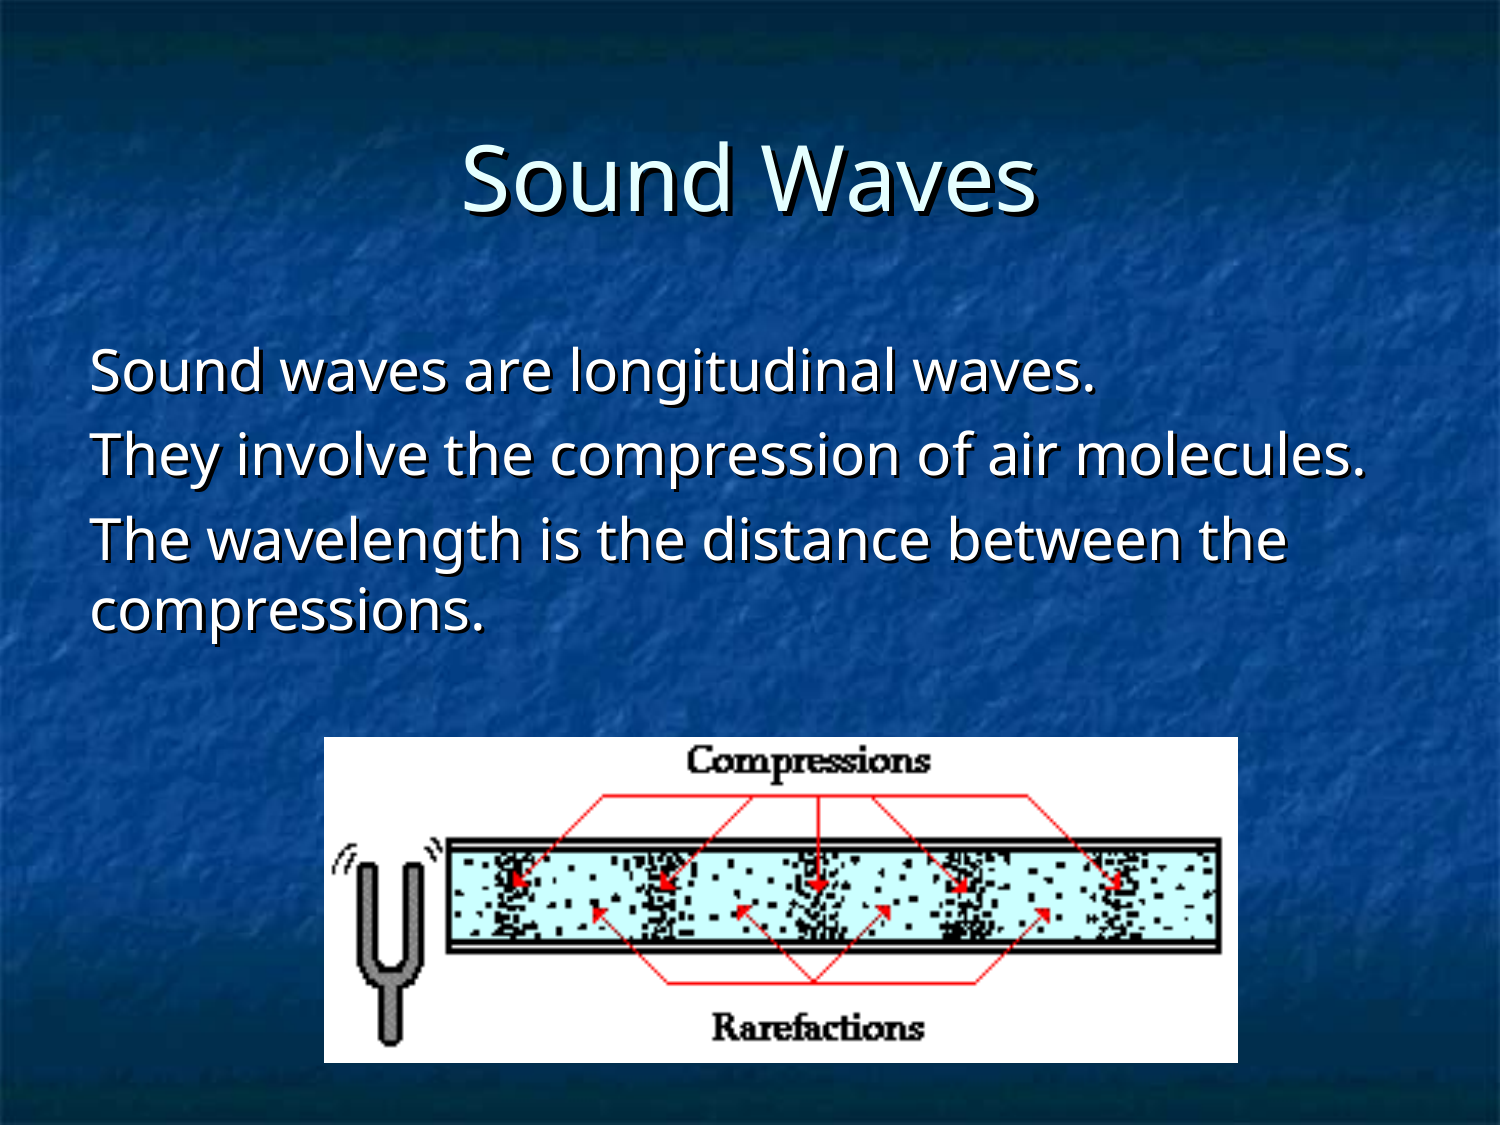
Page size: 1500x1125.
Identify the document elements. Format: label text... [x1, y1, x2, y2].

text_box Sound Waves [75, 62, 1426, 288]
picture [0, 0, 1500, 1125]
text_box Sound waves are longitudinal waves. They involve the compression of air molecules. The wavelength is the distance between the compressions. [75, 324, 1438, 726]
